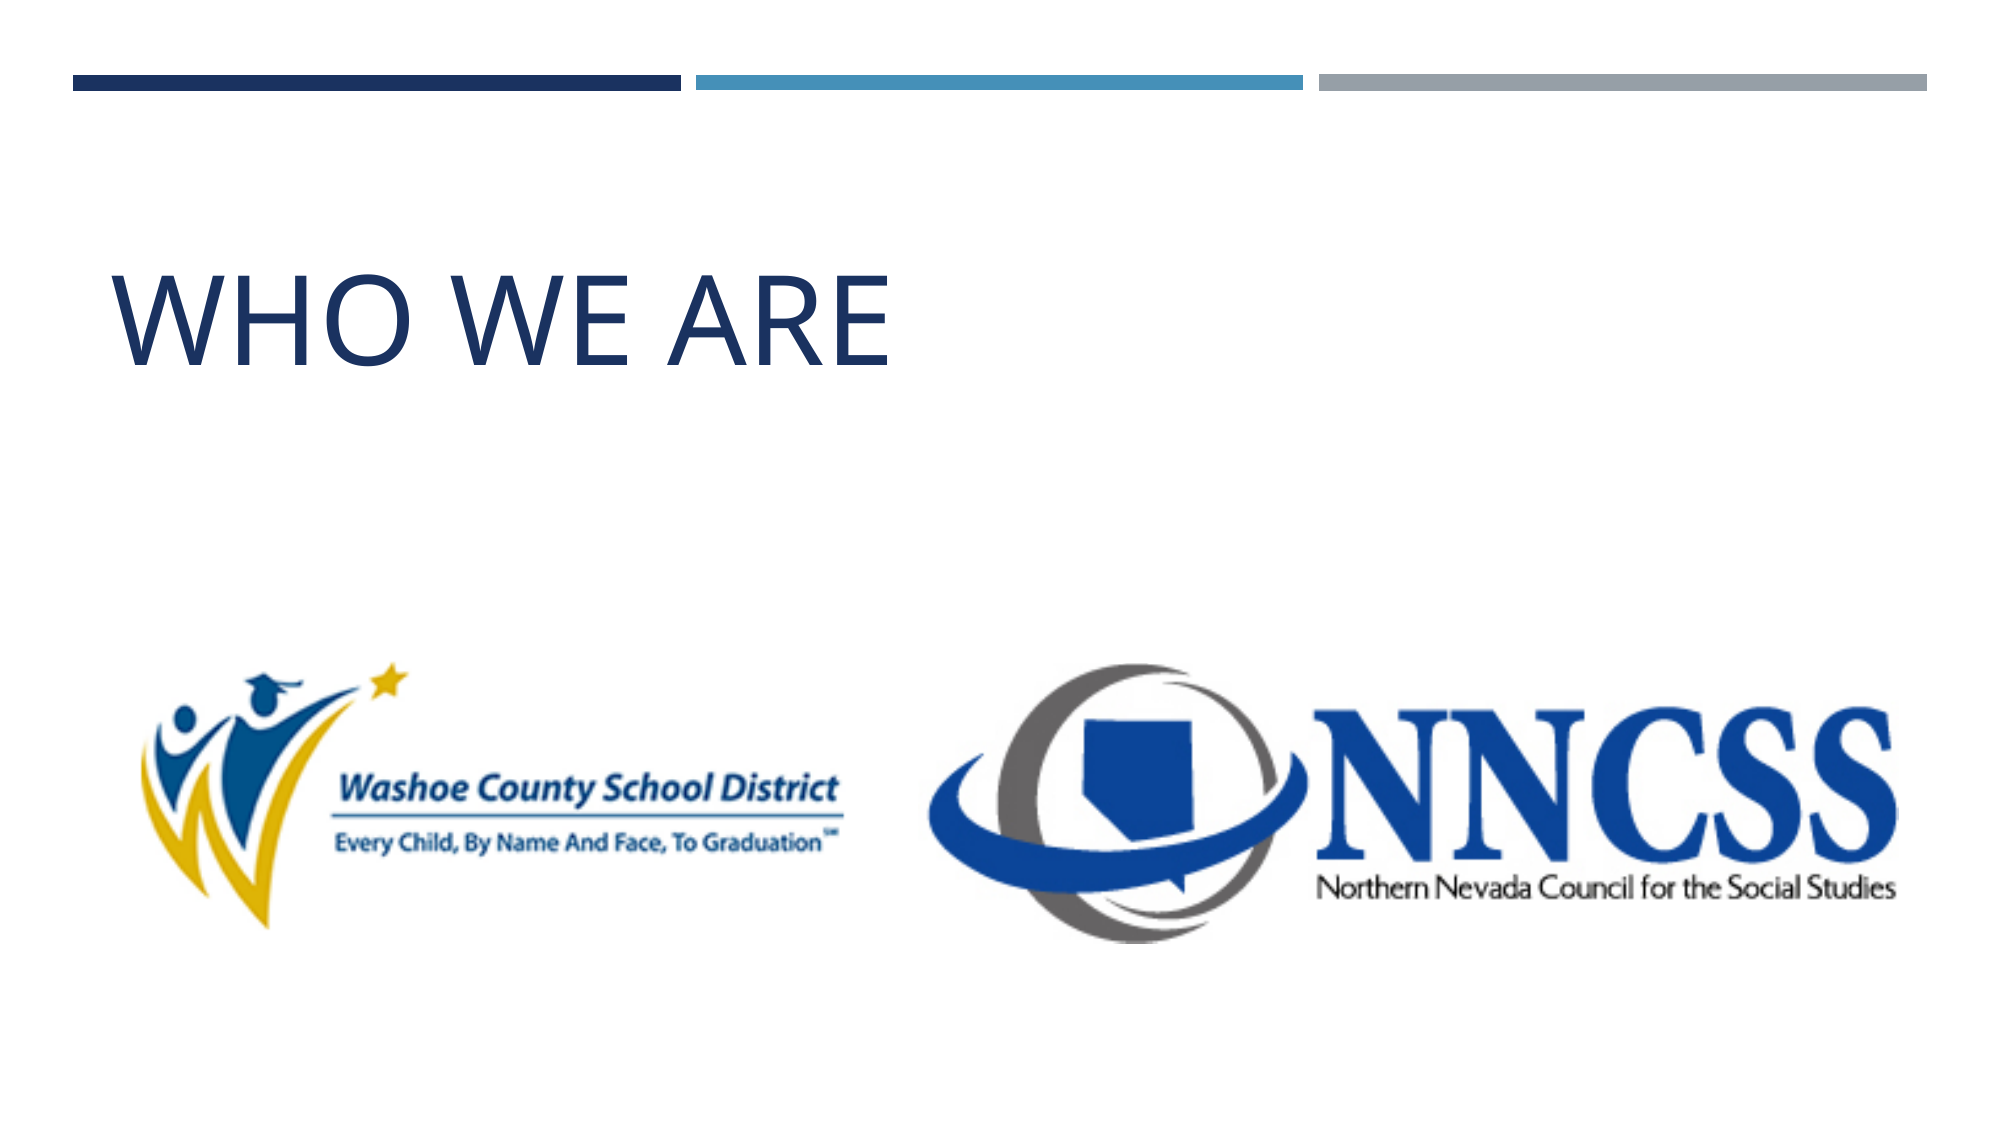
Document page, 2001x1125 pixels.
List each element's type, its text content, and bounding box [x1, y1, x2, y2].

picture [139, 649, 1899, 944]
title Who we are [95, 167, 1899, 410]
